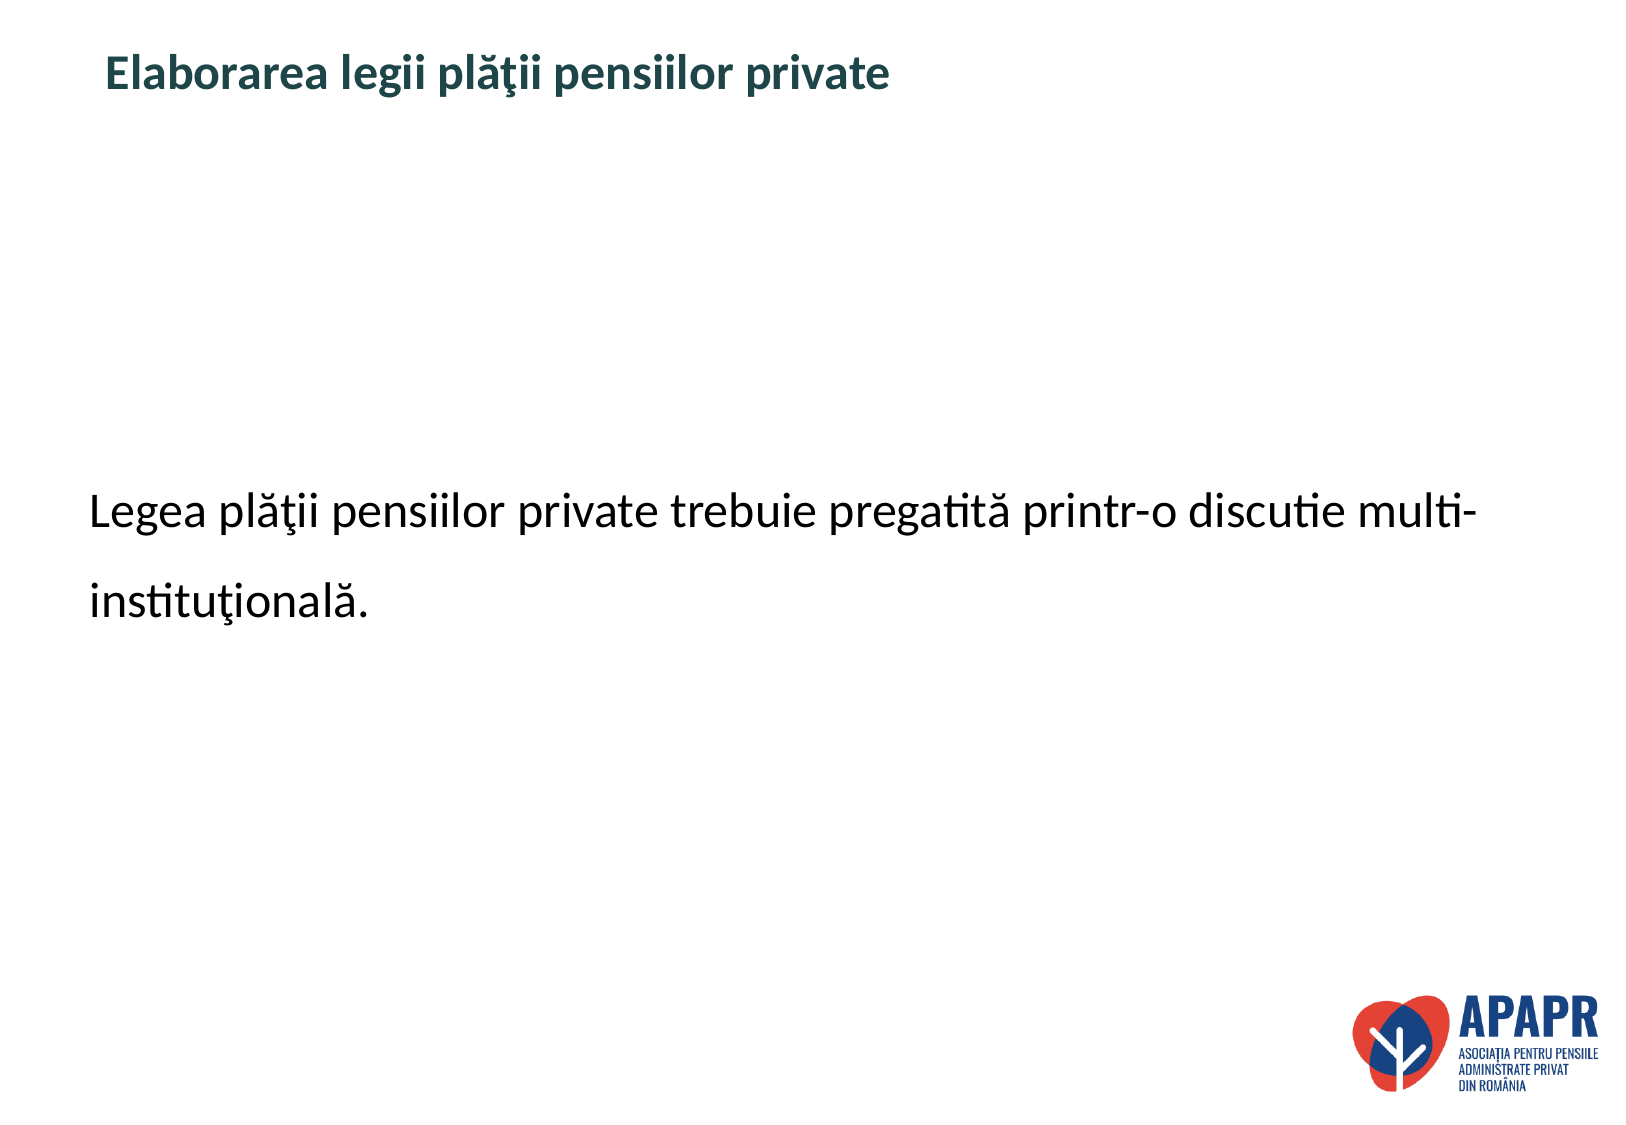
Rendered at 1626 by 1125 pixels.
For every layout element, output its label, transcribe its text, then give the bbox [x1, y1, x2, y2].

title Elaborarea legii plăţii pensiilor private [91, 31, 1535, 200]
text_box Legea plăţii pensiilor private trebuie pregatită printr-o discutie multi-instituţională. [75, 375, 1519, 700]
picture [1274, 900, 1626, 1125]
